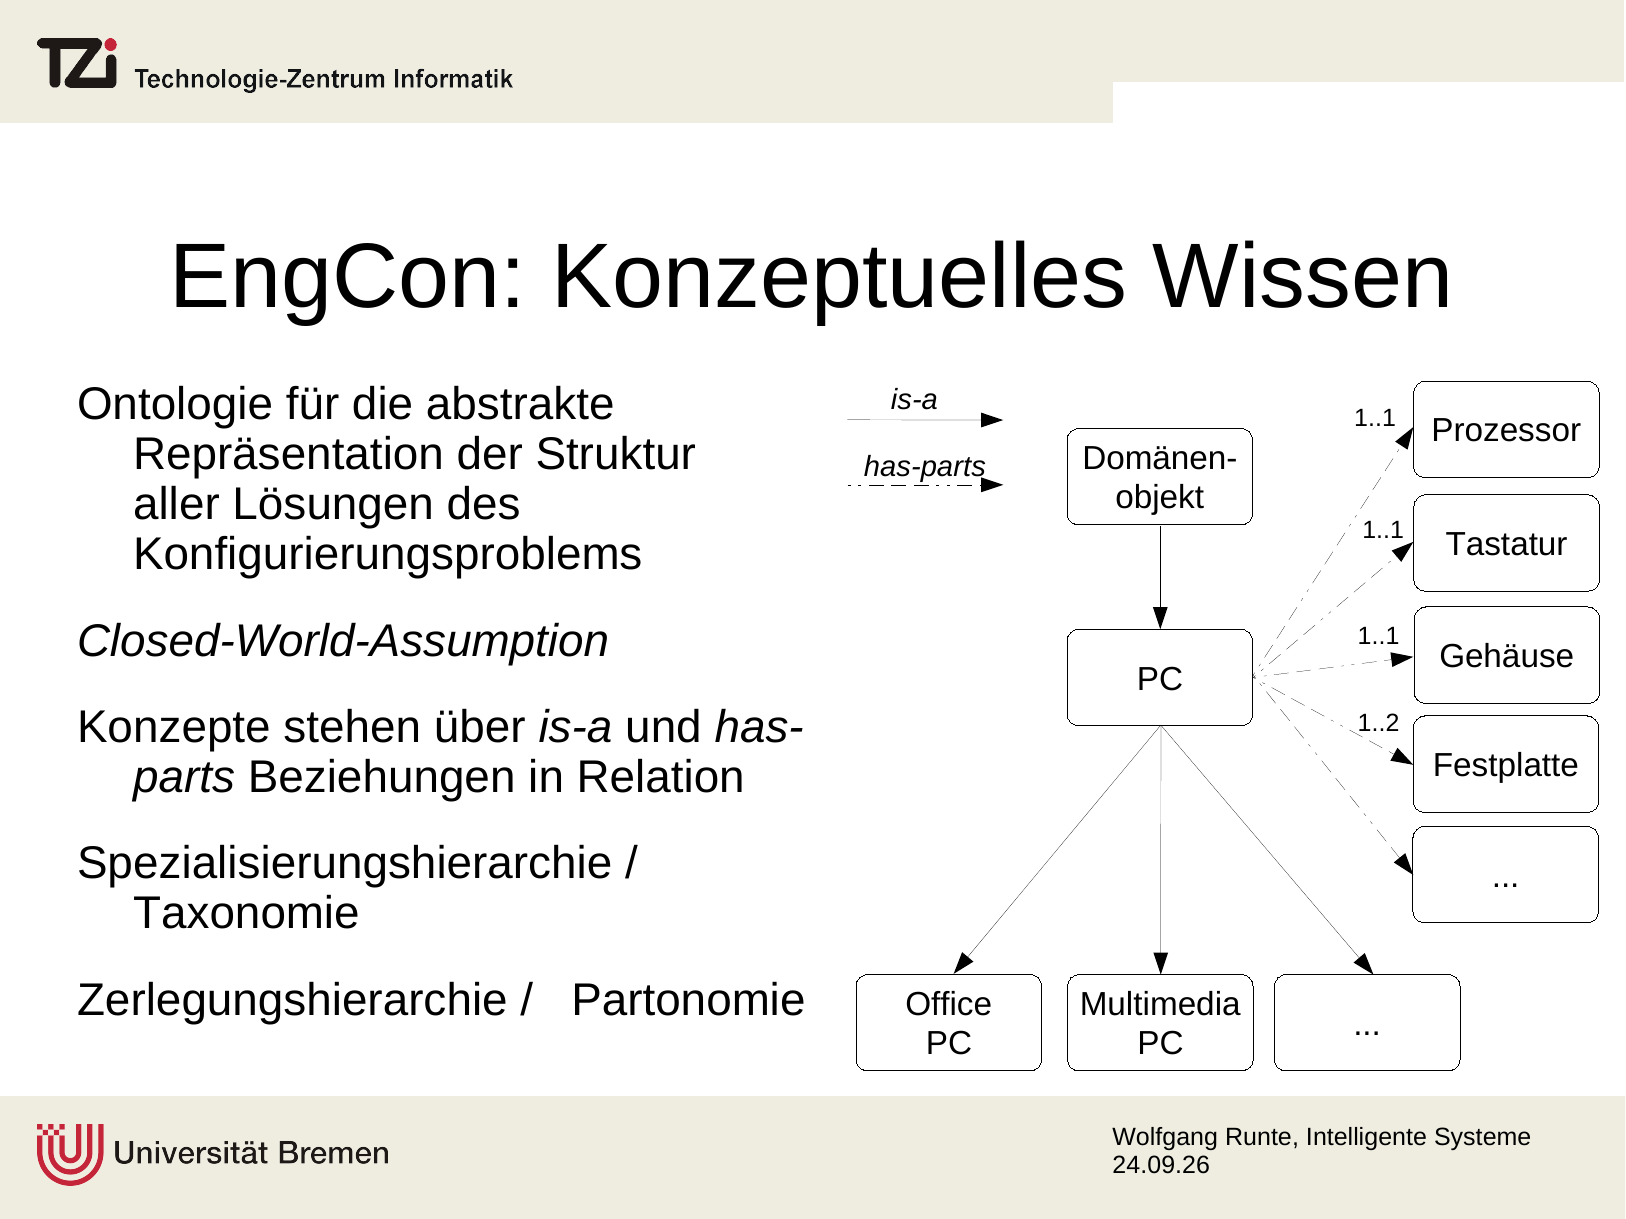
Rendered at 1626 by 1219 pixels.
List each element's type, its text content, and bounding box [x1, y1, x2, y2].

text_box 1..1 [1354, 401, 1397, 430]
picture [37, 1124, 388, 1186]
text_box Office PC [856, 974, 1042, 1071]
text_box is-a [890, 380, 941, 448]
text_box ... [1274, 974, 1461, 1071]
text_box has-parts [863, 448, 992, 545]
list Ontologie für die abstrakte Repräsentation der Struktur aller Lösungen des Konfigurierungsproblems Closed-World-Assumption Konzepte stehen über is-a und has-parts Beziehungen in Relation Spezialisierungshierarchie / Taxonomie Zerlegungshierarchie / Partonomie [77, 379, 855, 1082]
text_box Prozessor [1413, 381, 1600, 478]
text_box 1..2 [1357, 707, 1400, 736]
text_box ... [1412, 826, 1599, 923]
text_box Multimedia PC [1067, 974, 1254, 1071]
picture [37, 38, 513, 93]
text_box Domänen- objekt [1067, 428, 1253, 525]
title EngCon: Konzeptuelles Wissen [112, 162, 1513, 393]
text_box Gehäuse [1414, 606, 1600, 704]
text_box Tastatur [1413, 494, 1600, 592]
text_box Festplatte [1413, 715, 1599, 813]
text_box 1..1 [1362, 514, 1405, 543]
text_box 1..1 [1357, 620, 1400, 649]
text_box PC [1067, 629, 1253, 726]
